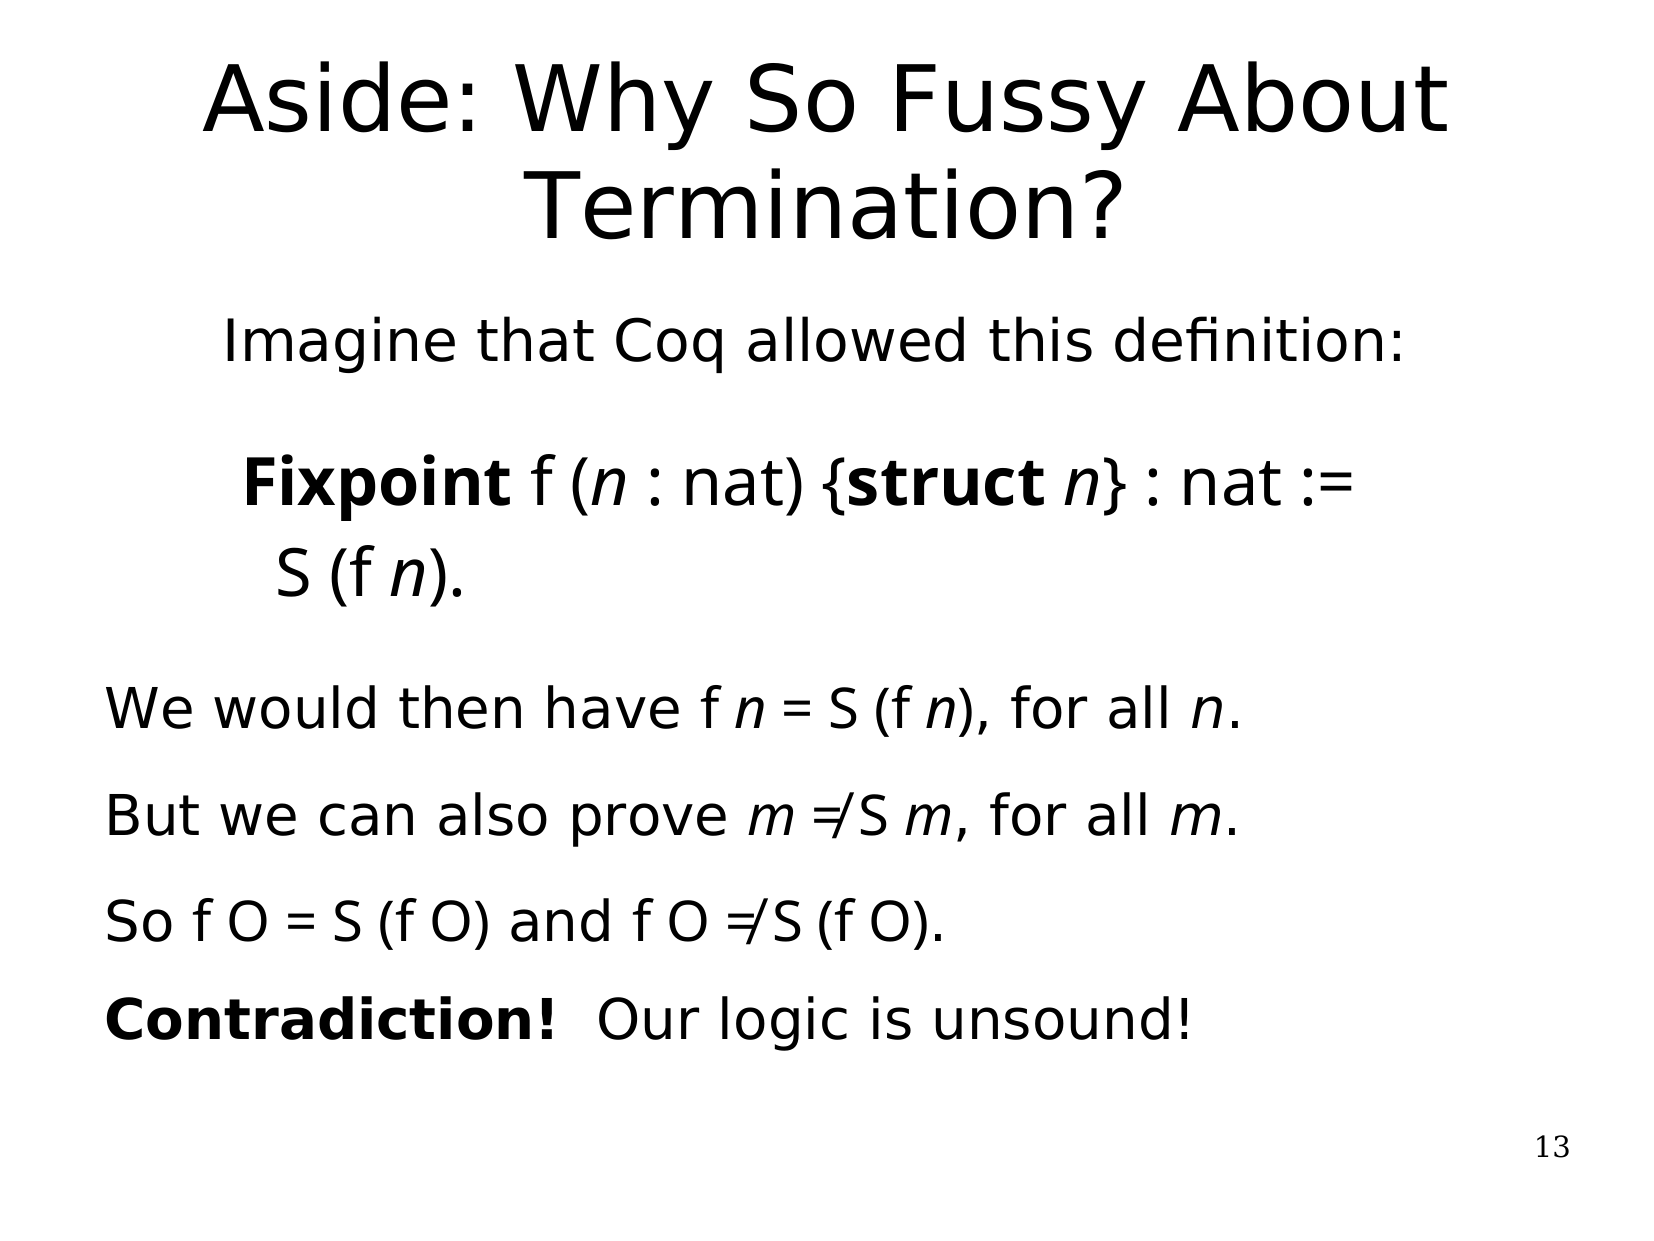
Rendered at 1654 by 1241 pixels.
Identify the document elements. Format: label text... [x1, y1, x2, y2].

title Aside: Why So Fussy About Termination? [82, 45, 1571, 261]
text_box Fixpoint f (n : nat) {struct n} : nat := S (f n). [226, 426, 1428, 638]
list We would then have f n = S (f n), for all n. But we can also prove m ≠ S m, for all m. So f O = S (f O) and f O ≠ S (f O). Contradiction! Our logic is unsound! [86, 668, 1576, 1088]
text_box Imagine that Coq allowed this definition: [208, 300, 1446, 383]
